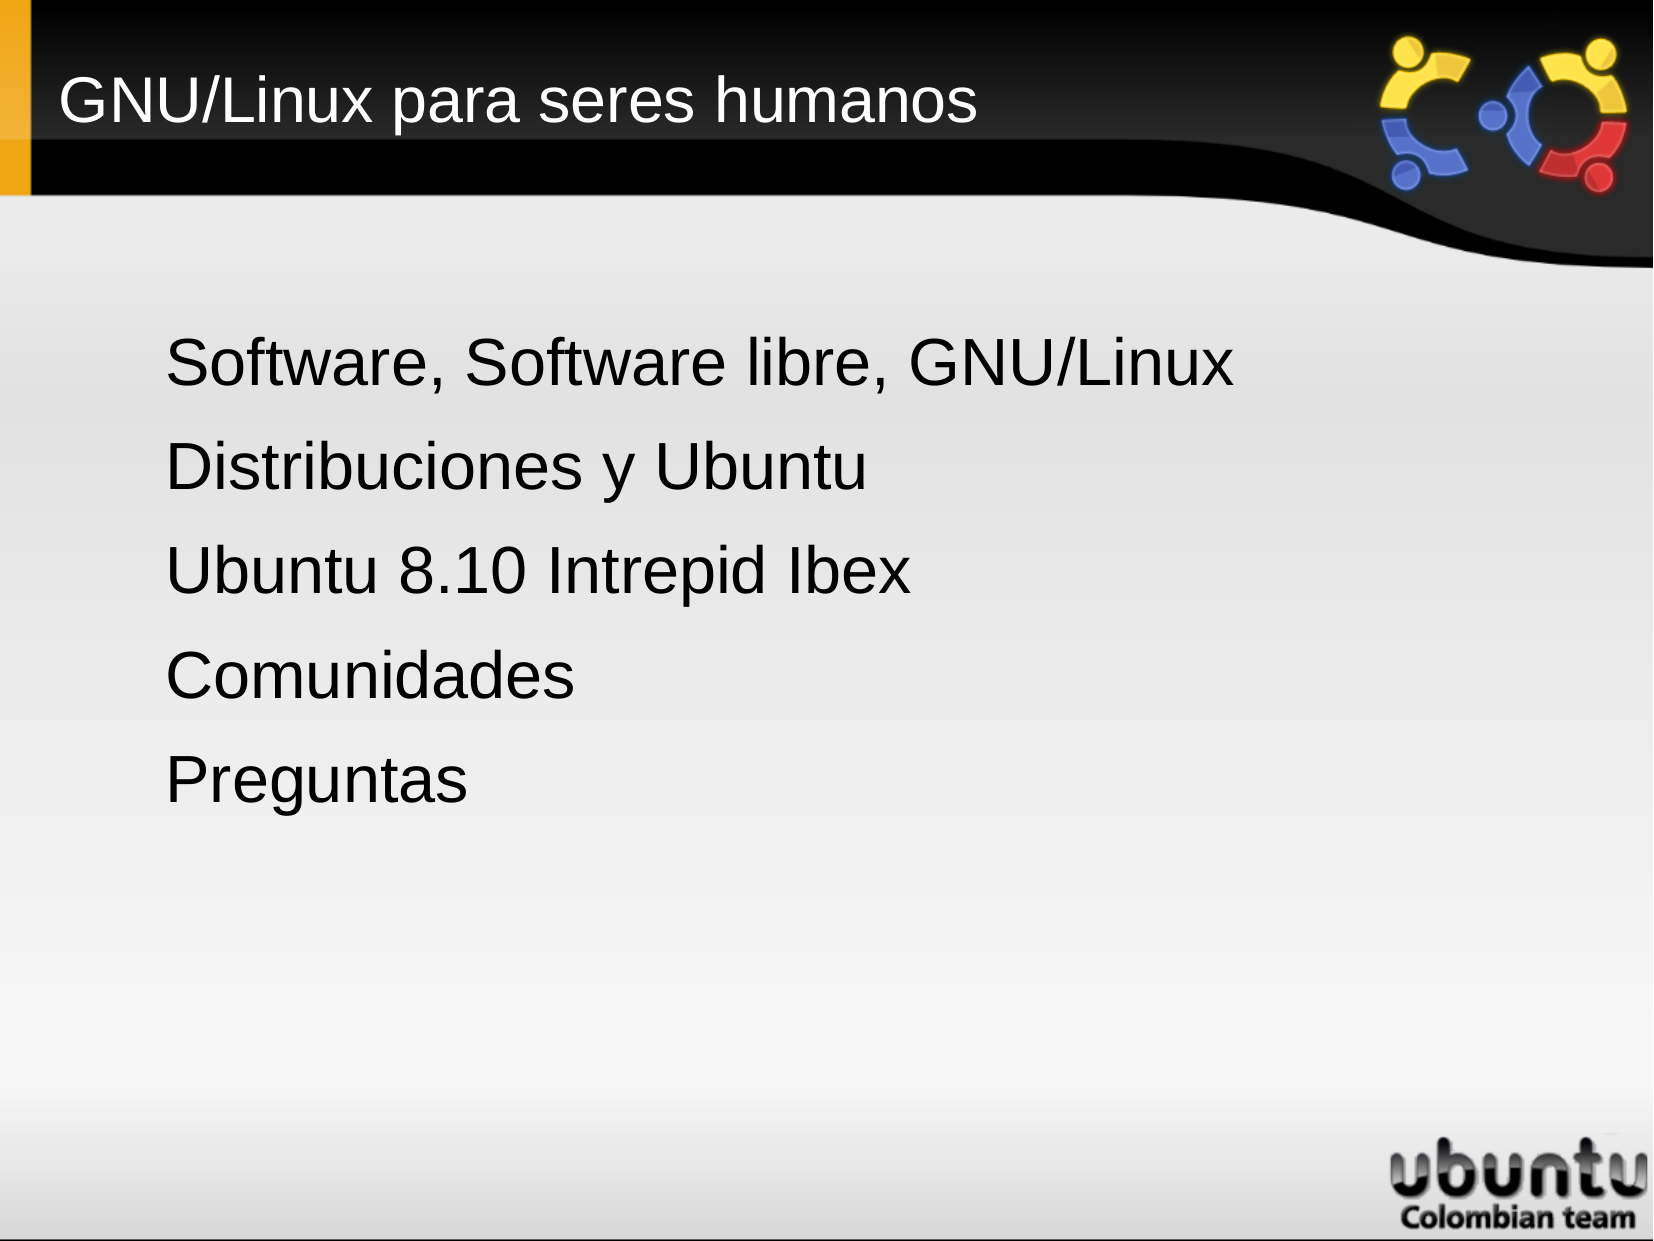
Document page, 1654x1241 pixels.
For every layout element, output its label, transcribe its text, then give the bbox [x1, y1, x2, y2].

title GNU/Linux para seres humanos [59, 41, 1376, 160]
list Software, Software libre, GNU/Linux Distribuciones y Ubuntu Ubuntu 8.10 Intrepid Ibex Comunidades Preguntas [147, 324, 1571, 1094]
picture [0, 0, 1653, 1241]
